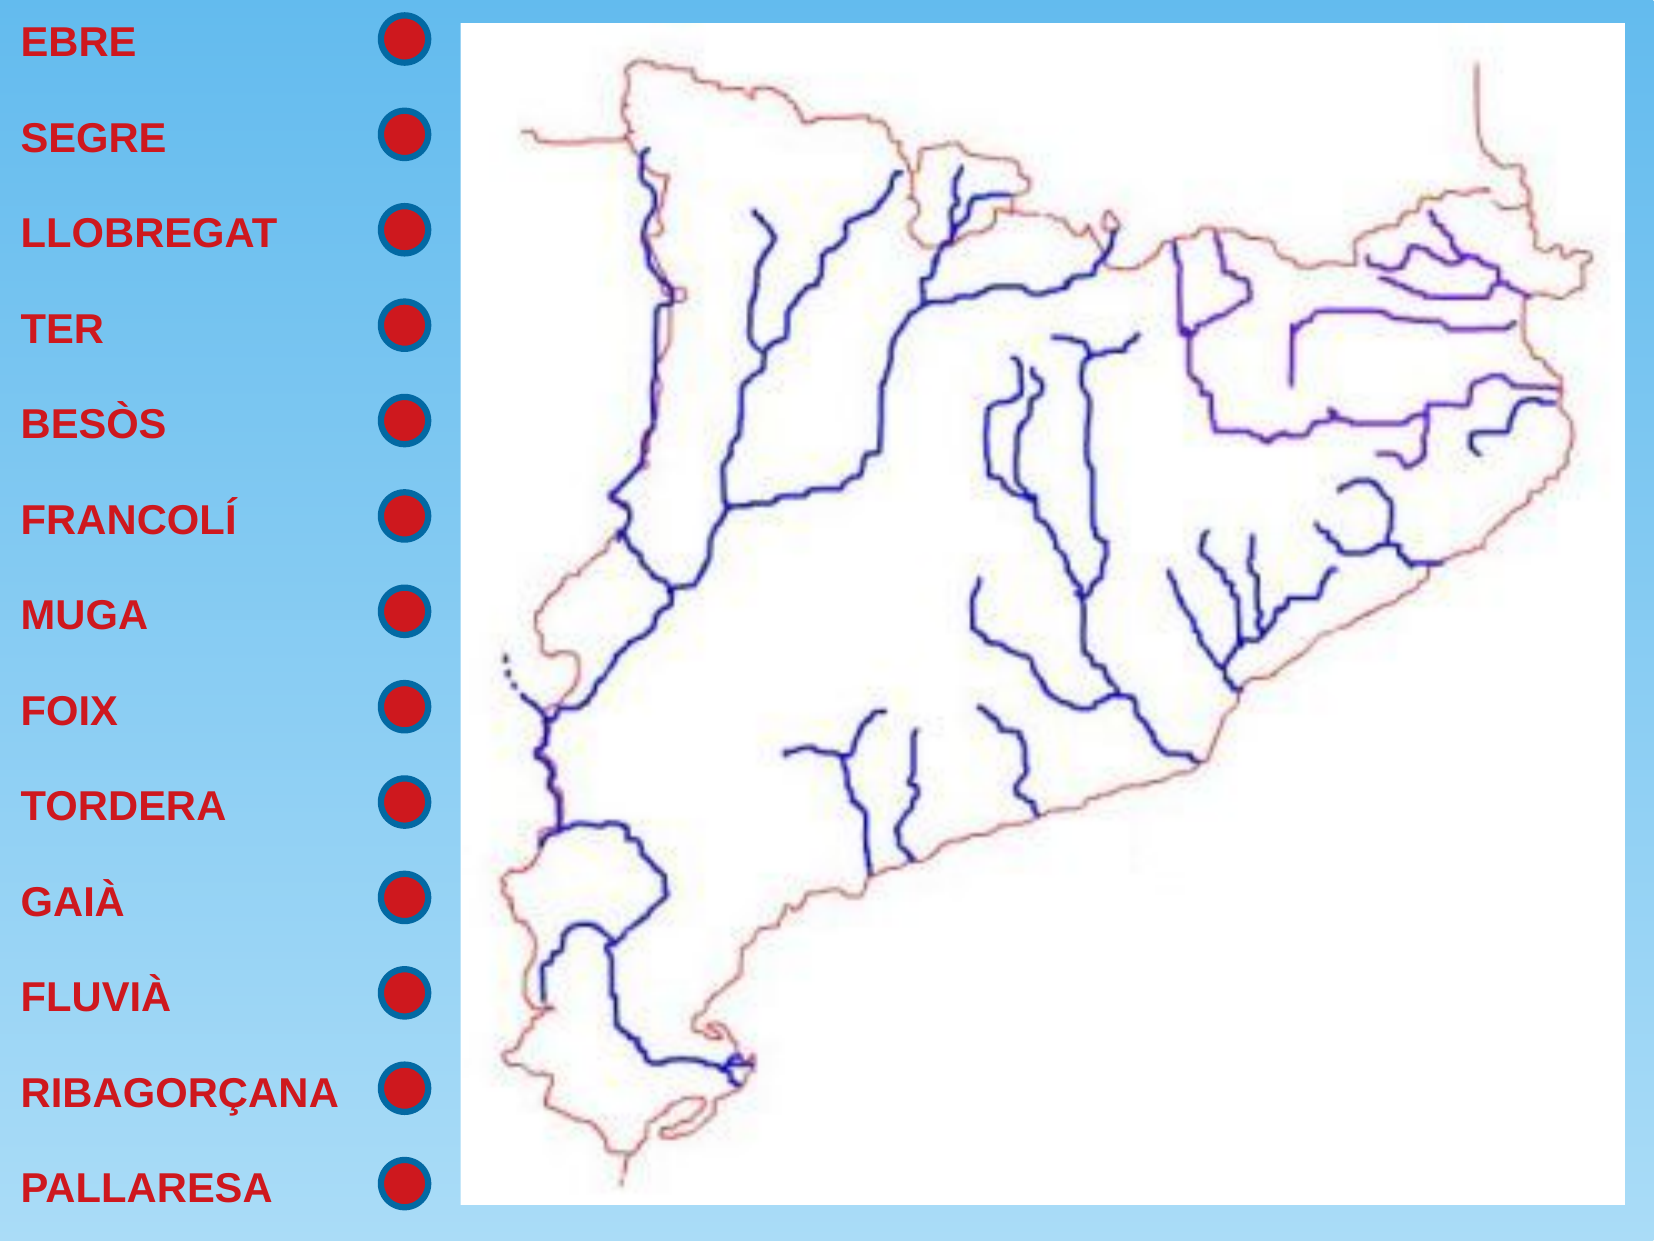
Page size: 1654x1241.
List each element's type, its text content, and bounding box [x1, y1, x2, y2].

text_box [380, 15, 429, 63]
text_box LLOBREGAT [5, 202, 361, 286]
text_box [380, 301, 429, 349]
text_box [381, 1064, 429, 1112]
text_box [380, 1159, 429, 1208]
text_box RIBAGORÇANA [5, 1062, 381, 1182]
text_box SEGRE [5, 107, 254, 178]
text_box EBRE [5, 11, 254, 83]
text_box GAIÀ [5, 871, 254, 942]
text_box FOIX [5, 680, 254, 751]
text_box PALLARESA [5, 1157, 355, 1220]
text_box [380, 587, 429, 635]
text_box [380, 492, 429, 540]
text_box BESÒS [5, 393, 254, 465]
text_box [380, 396, 429, 445]
text_box FLUVIÀ [5, 966, 254, 1038]
text_box [380, 969, 429, 1017]
text_box TER [5, 298, 254, 369]
text_box [380, 873, 429, 922]
text_box TORDERA [5, 775, 254, 847]
text_box [380, 778, 429, 826]
text_box [380, 206, 429, 254]
picture [460, 23, 1625, 1205]
text_box MUGA [5, 584, 290, 647]
text_box [380, 683, 429, 731]
text_box FRANCOLÍ [5, 489, 254, 560]
text_box [380, 110, 429, 159]
